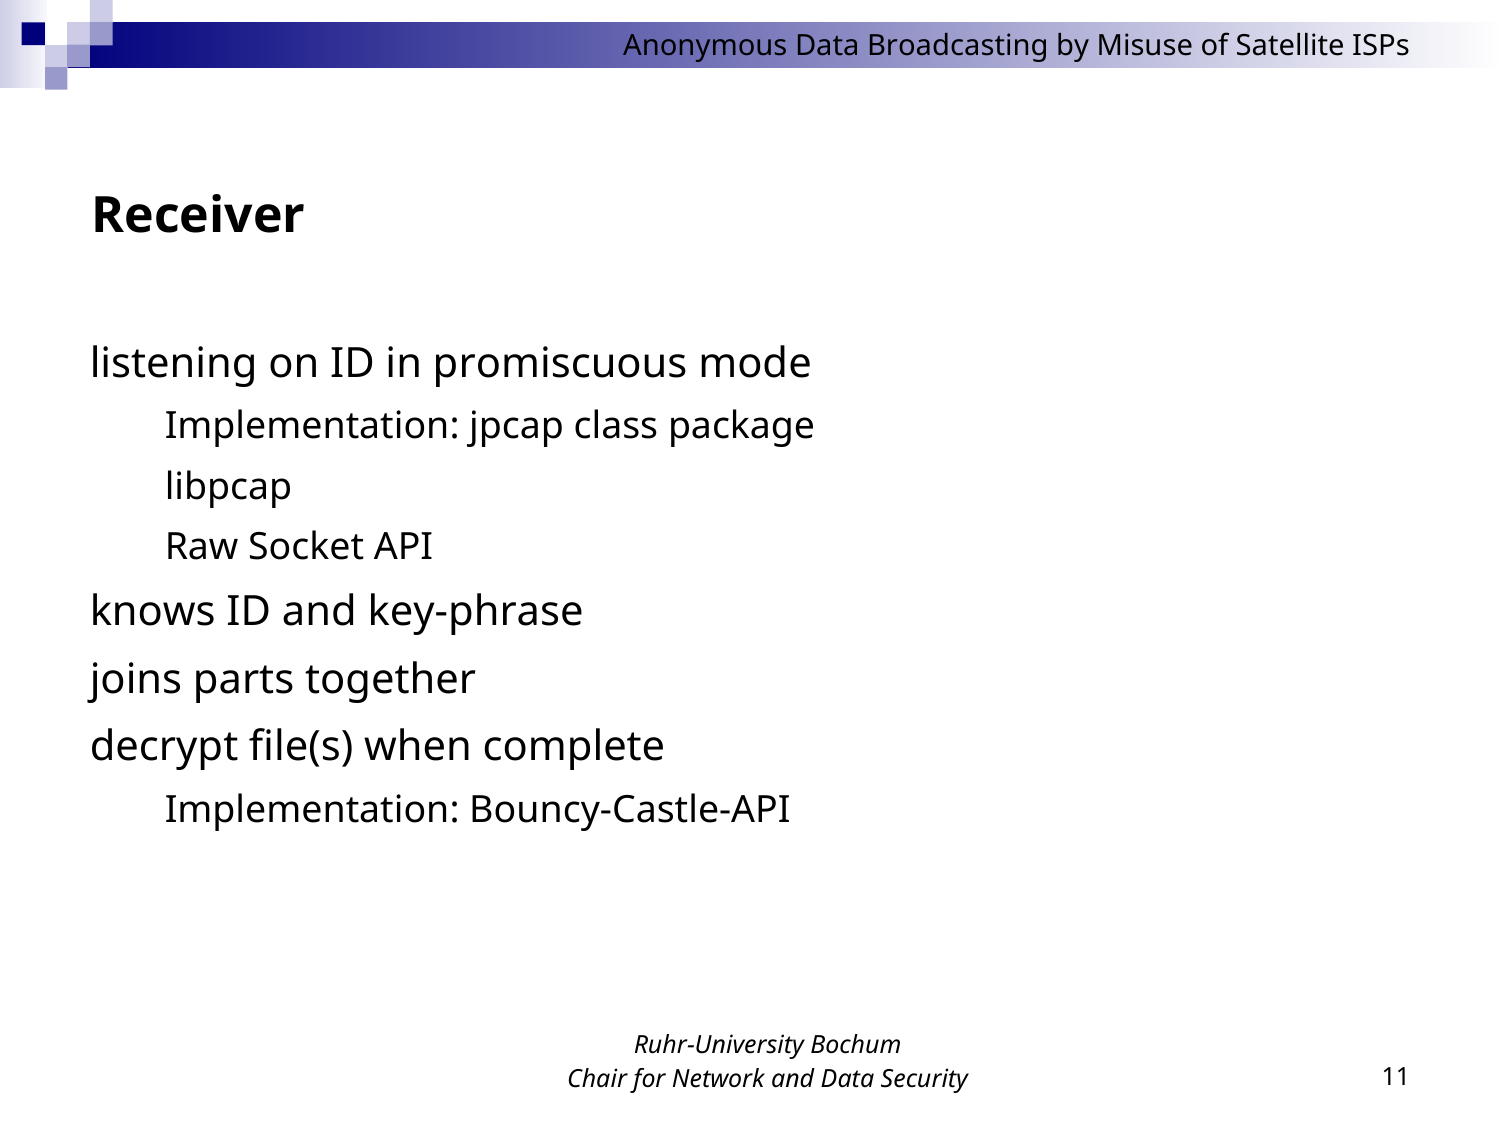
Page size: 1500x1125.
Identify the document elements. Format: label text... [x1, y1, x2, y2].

title Anonymous Data Broadcasting by Misuse of Satellite ISPs [608, 18, 1471, 70]
text_box Ruhr-University Bochum Chair for Network and Data Security [552, 1018, 984, 1103]
list listening on ID in promiscuous mode Implementation: jpcap class package libpcap Raw Socket API knows ID and key-phrase joins parts together decrypt file(s) when complete Implementation: Bouncy-Castle-API [75, 324, 1426, 965]
text_box Receiver [76, 171, 1424, 256]
